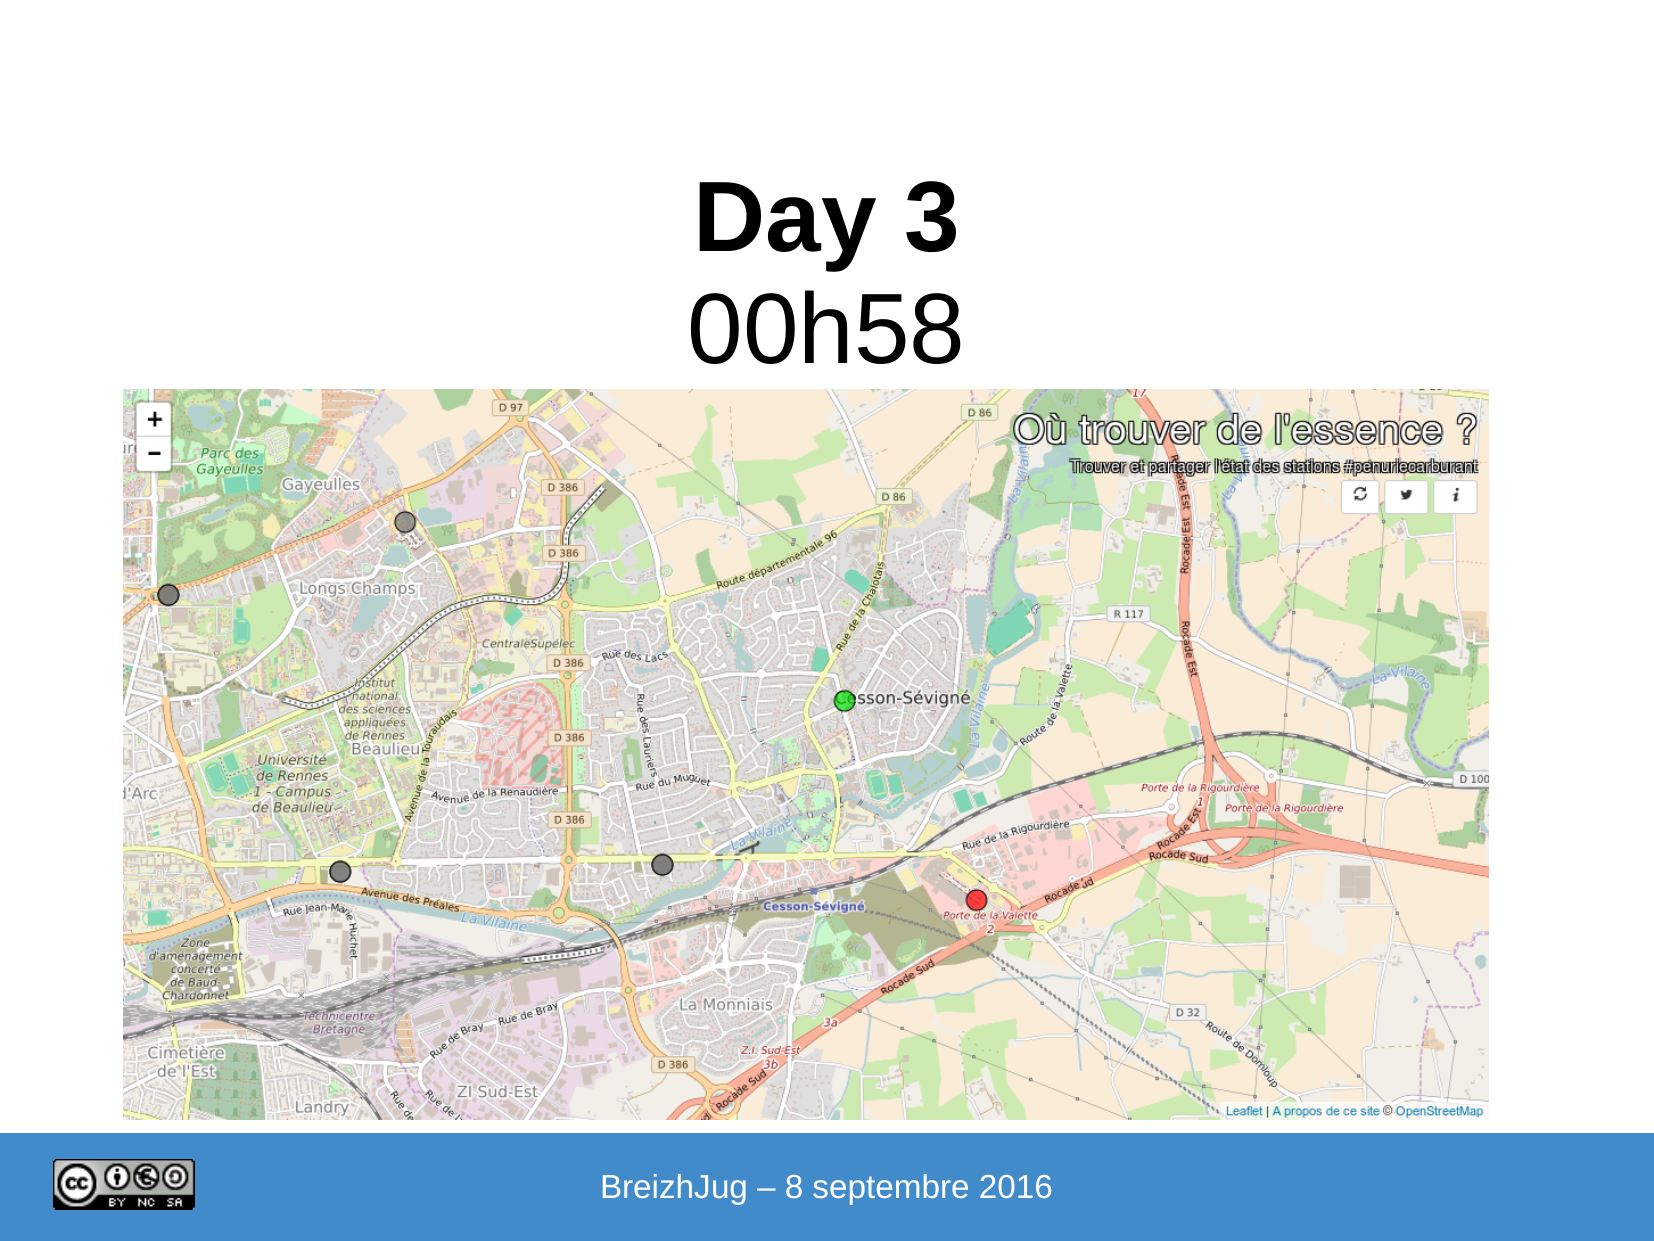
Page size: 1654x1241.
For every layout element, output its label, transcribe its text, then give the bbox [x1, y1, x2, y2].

picture [53, 1159, 195, 1210]
picture [123, 389, 1489, 1120]
subtitle Day 3 00h58 [82, 49, 1571, 1010]
